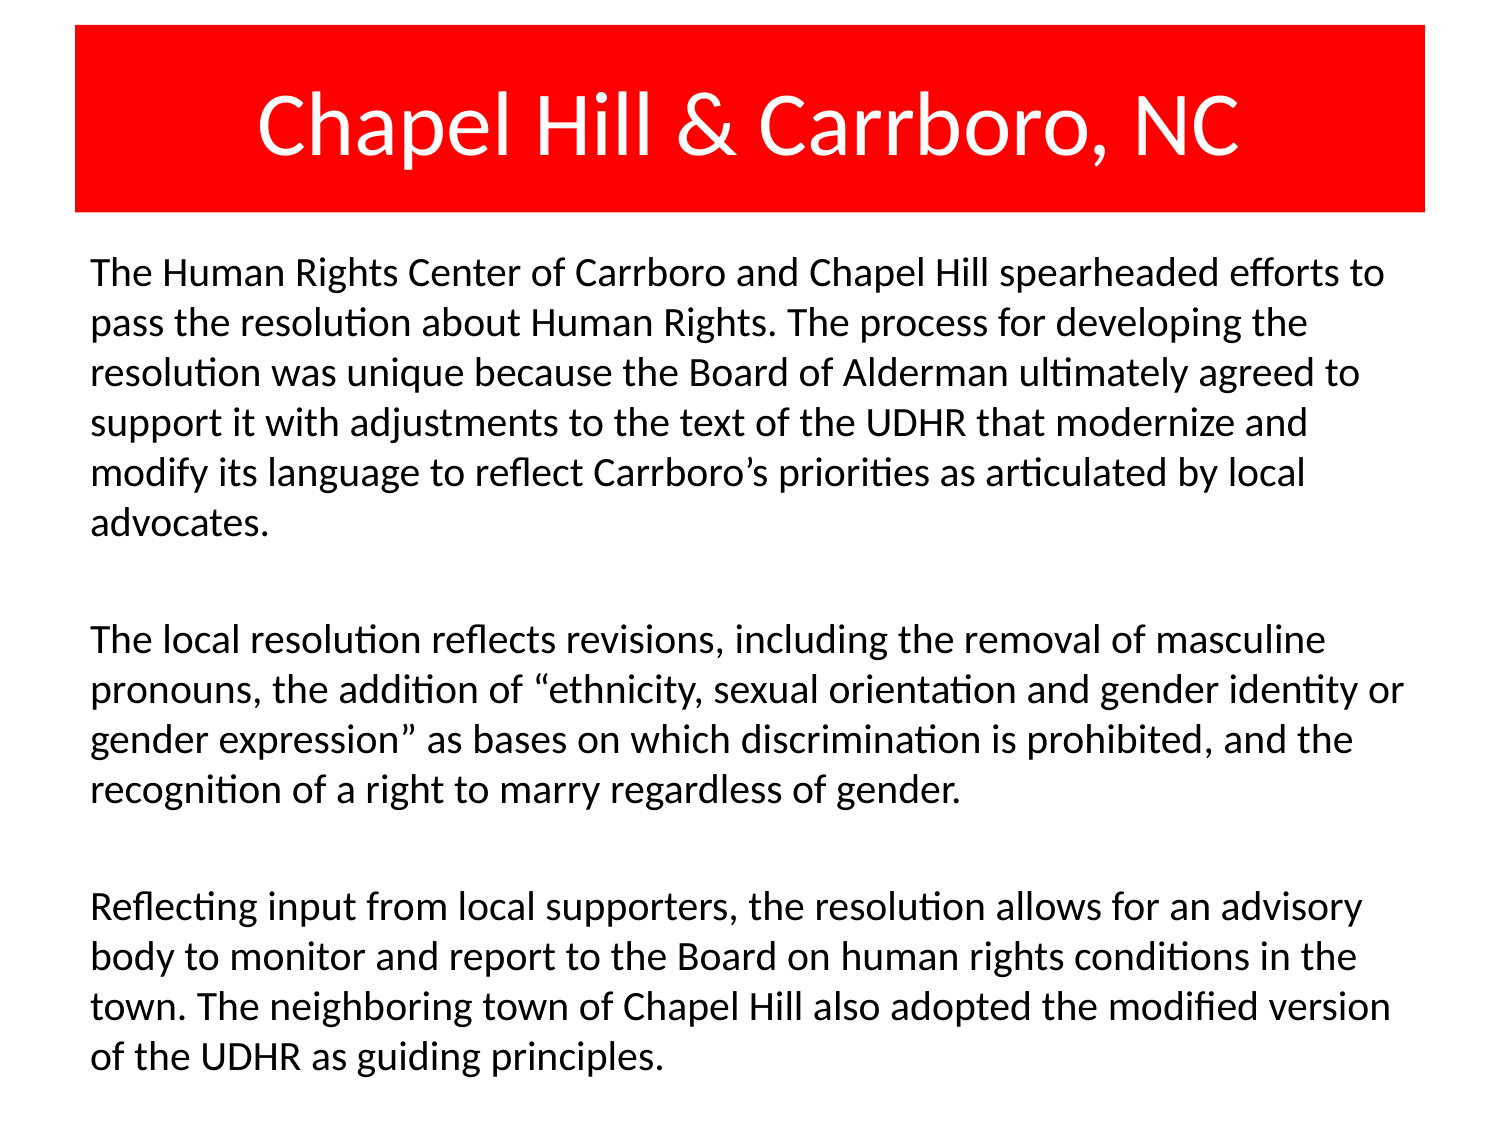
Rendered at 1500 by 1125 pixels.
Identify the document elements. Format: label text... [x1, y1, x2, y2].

title Chapel Hill & Carrboro, NC [75, 24, 1425, 213]
list The Human Rights Center of Carrboro and Chapel Hill spearheaded efforts to pass the resolution about Human Rights. The process for developing the resolution was unique because the Board of Alderman ultimately agreed to support it with adjustments to the text of the UDHR that modernize and modify its language to reflect Carrboro’s priorities as articulated by local advocates. The local resolution reflects revisions, including the removal of masculine pronouns, the addition of “ethnicity, sexual orientation and gender identity or gender expression” as bases on which discrimination is prohibited, and the recognition of a right to marry regardless of gender. Reflecting input from local supporters, the resolution allows for an advisory body to monitor and report to the Board on human rights conditions in the town. The neighboring town of Chapel Hill also adopted the modified version of the UDHR as guiding principles. [75, 237, 1425, 1100]
